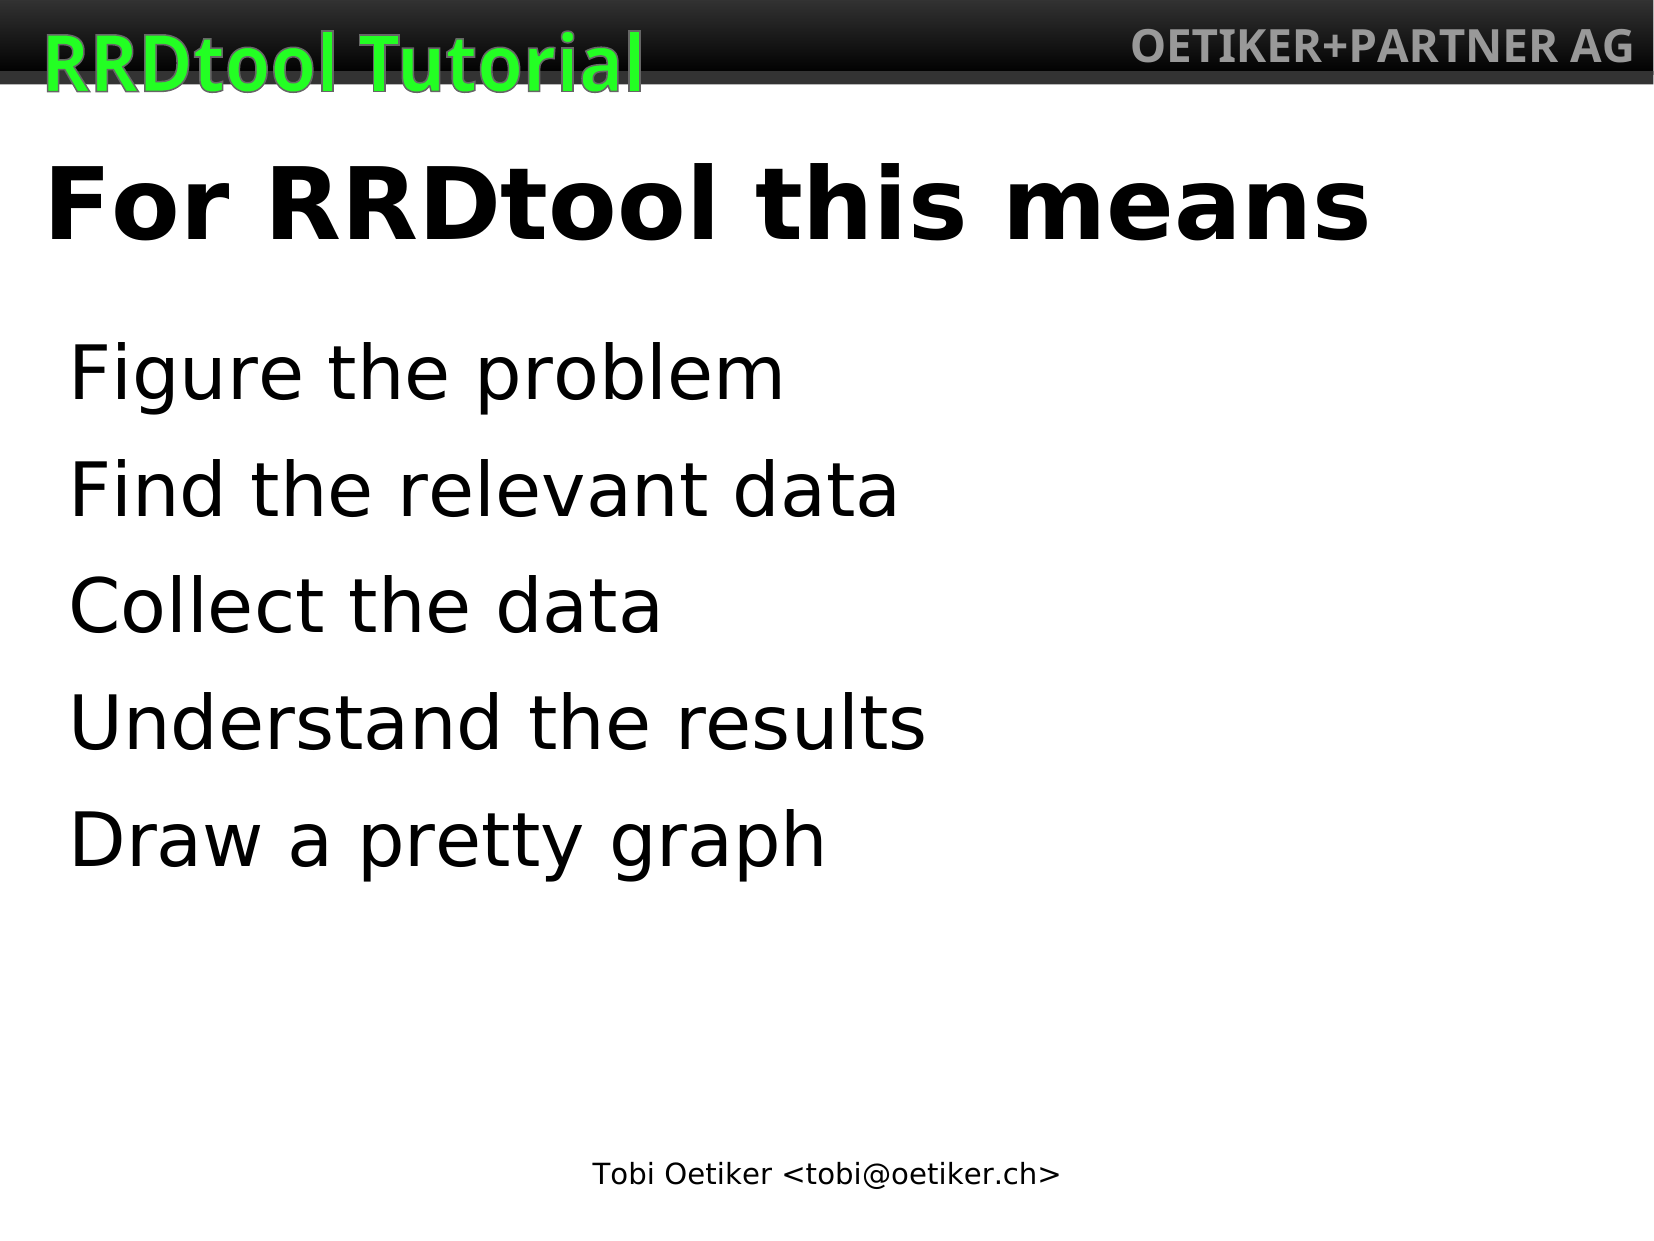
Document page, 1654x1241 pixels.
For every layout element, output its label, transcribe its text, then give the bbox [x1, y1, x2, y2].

list Figure the problem Find the relevant data Collect the data Understand the results Draw a pretty graph [50, 329, 1571, 1099]
title For RRDtool this means [43, 132, 1582, 277]
